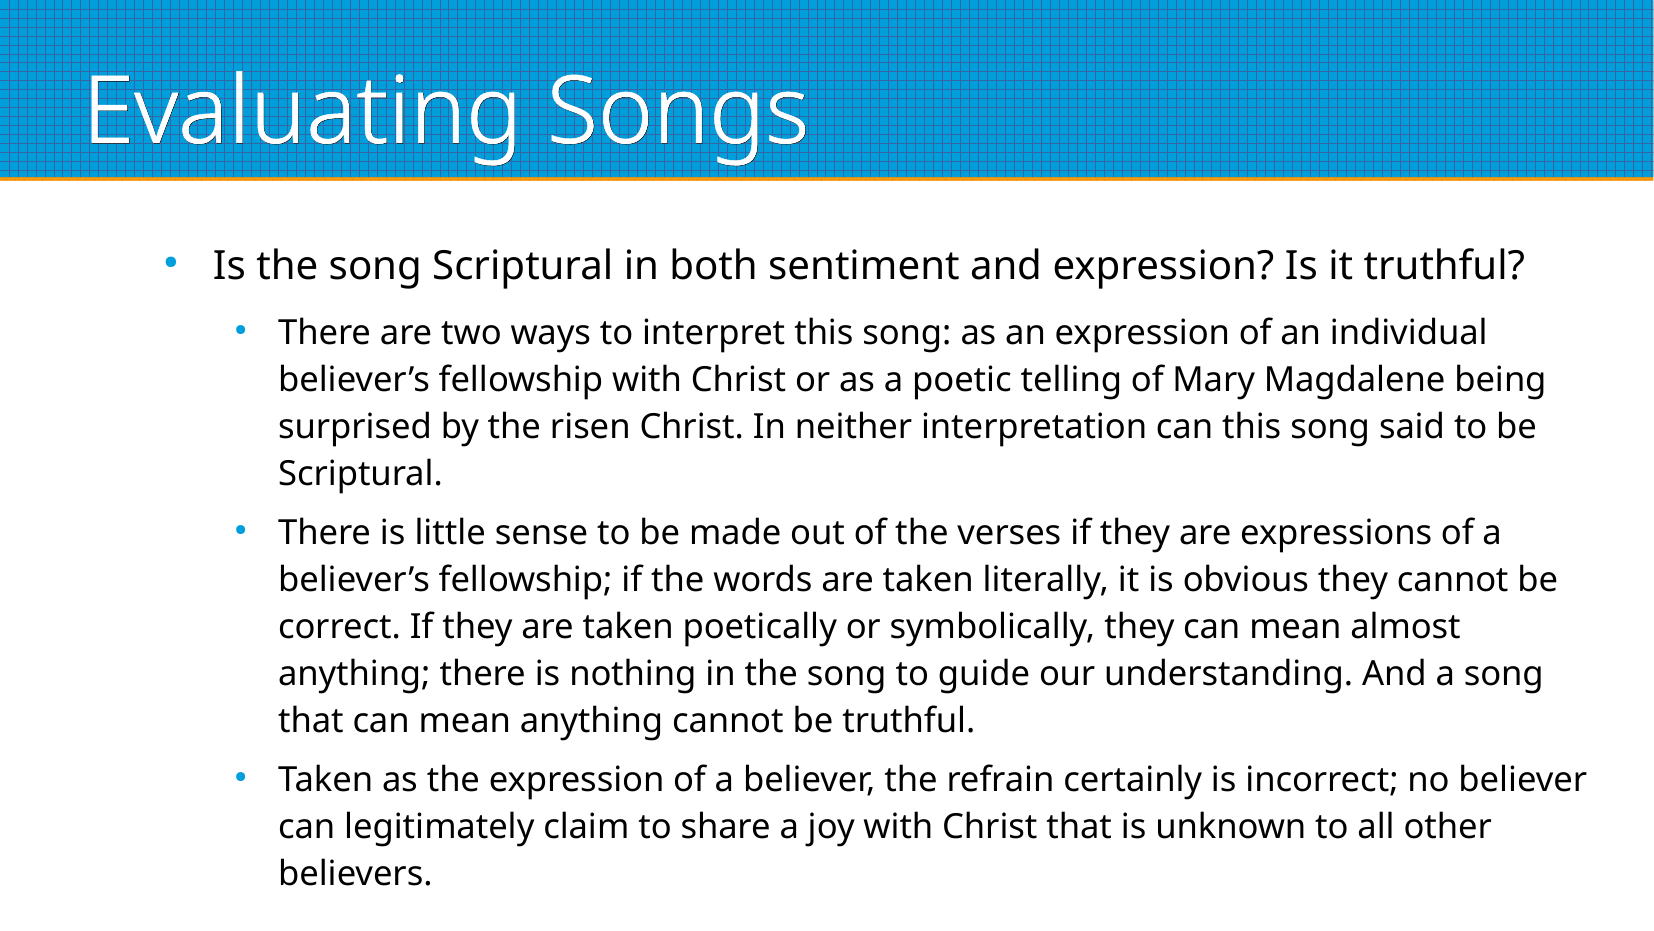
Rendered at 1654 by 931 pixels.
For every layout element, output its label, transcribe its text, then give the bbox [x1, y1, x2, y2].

list Is the song Scriptural in both sentiment and expression? Is it truthful? There are two ways to interpret this song: as an expression of an individual believer’s fellowship with Christ or as a poetic telling of Mary Magdalene being surprised by the risen Christ. In neither interpretation can this song said to be Scriptural. There is little sense to be made out of the verses if they are expressions of a believer’s fellowship; if the words are taken literally, it is obvious they cannot be correct. If they are taken poetically or symbolically, they can mean almost anything; there is nothing in the song to guide our understanding. And a song that can mean anything cannot be truthful. Taken as the expression of a believer, the refrain certainly is incorrect; no believer can legitimately claim to share a joy with Christ that is unknown to all other believers. [82, 236, 1613, 901]
title Evaluating Songs [82, 14, 1571, 171]
